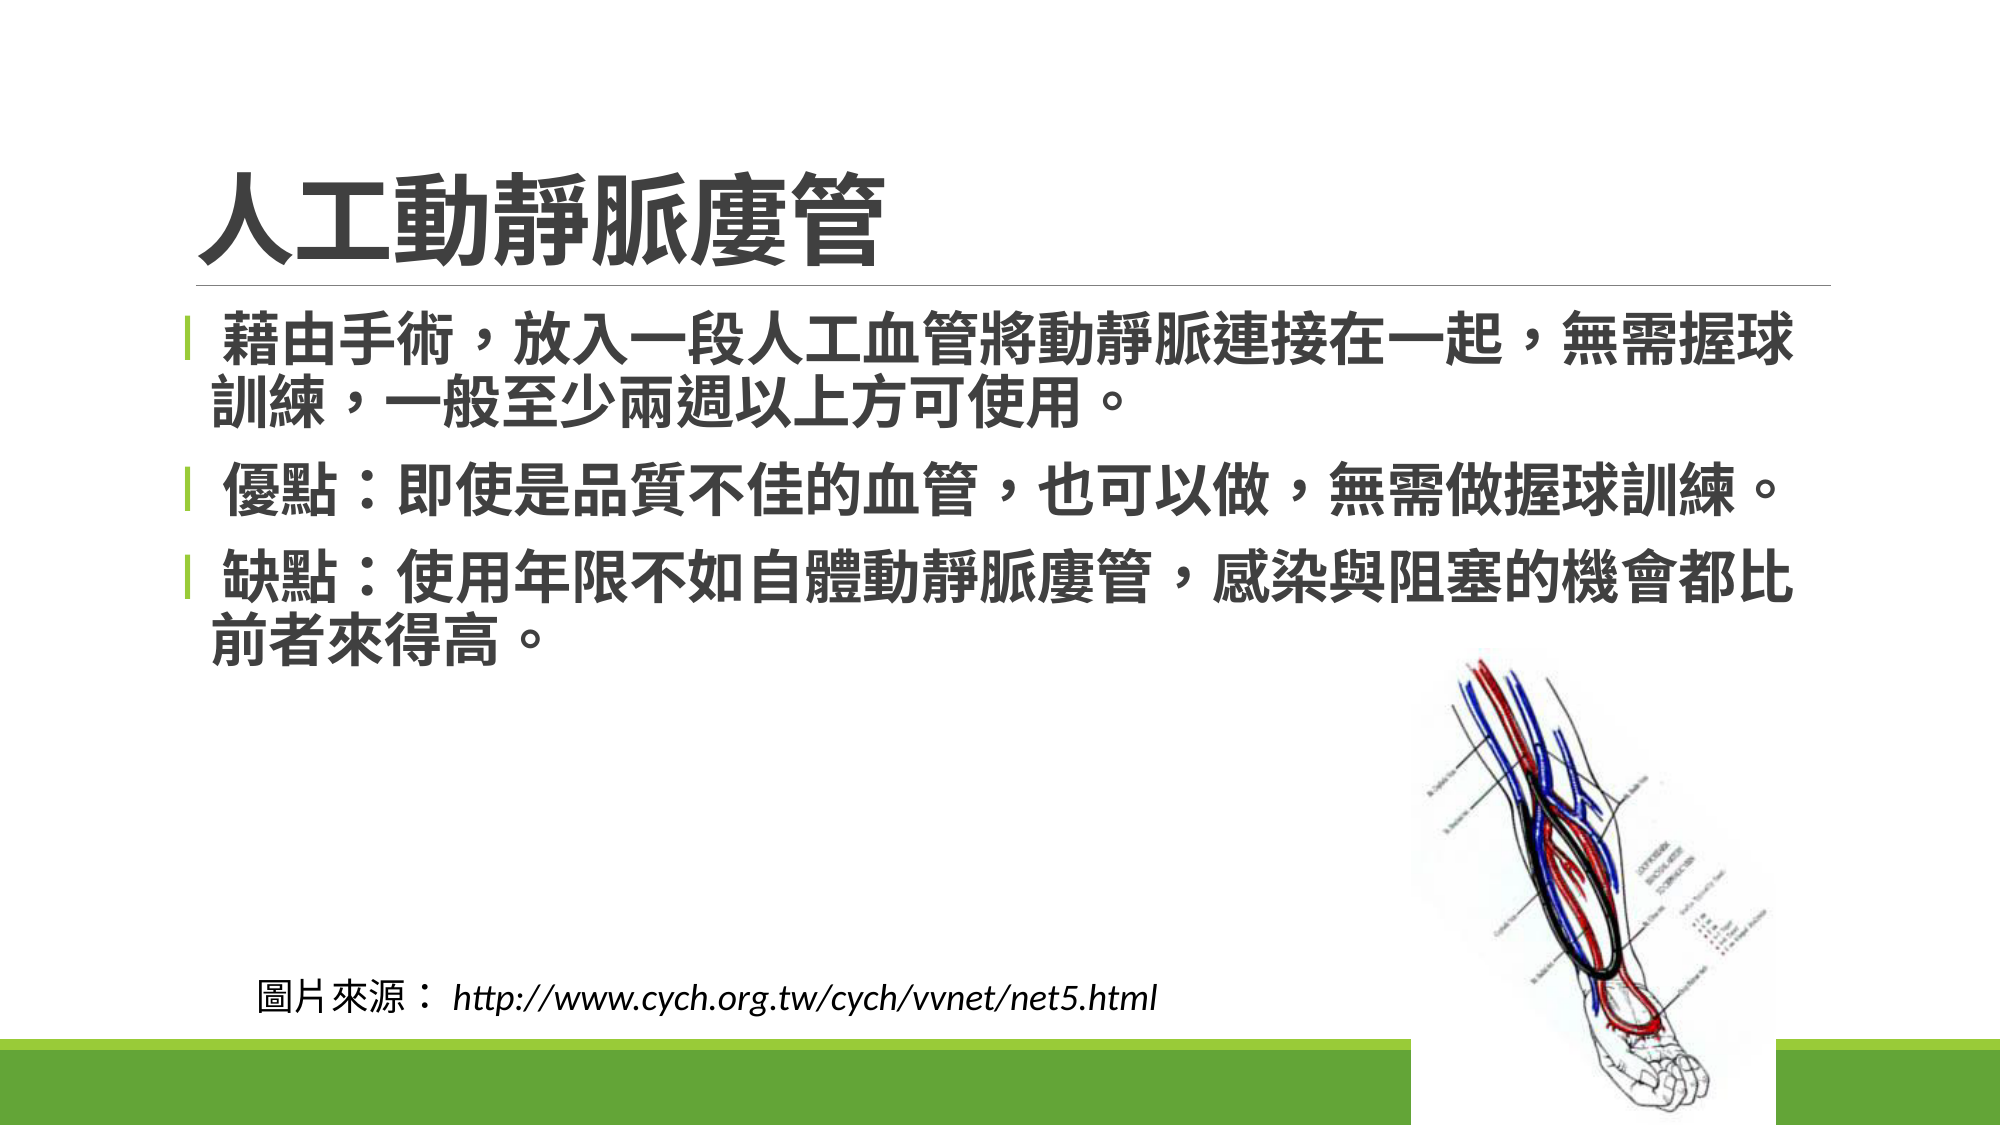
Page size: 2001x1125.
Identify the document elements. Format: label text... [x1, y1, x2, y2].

picture [1411, 648, 1776, 1125]
title 人工動靜脈廔管 [180, 47, 1831, 286]
list 藉由手術，放入一段人工血管將動靜脈連接在一起，無需握球訓練，一般至少兩週以上方可使用。 優點：即使是品質不佳的血管，也可以做，無需做握球訓練。 缺點：使用年限不如自體動靜脈廔管，感染與阻塞的機會都比前者來得高。 [180, 302, 1831, 963]
text_box 圖片來源：http://www.cych.org.tw/cych/vvnet/net5.html [241, 920, 1241, 1025]
